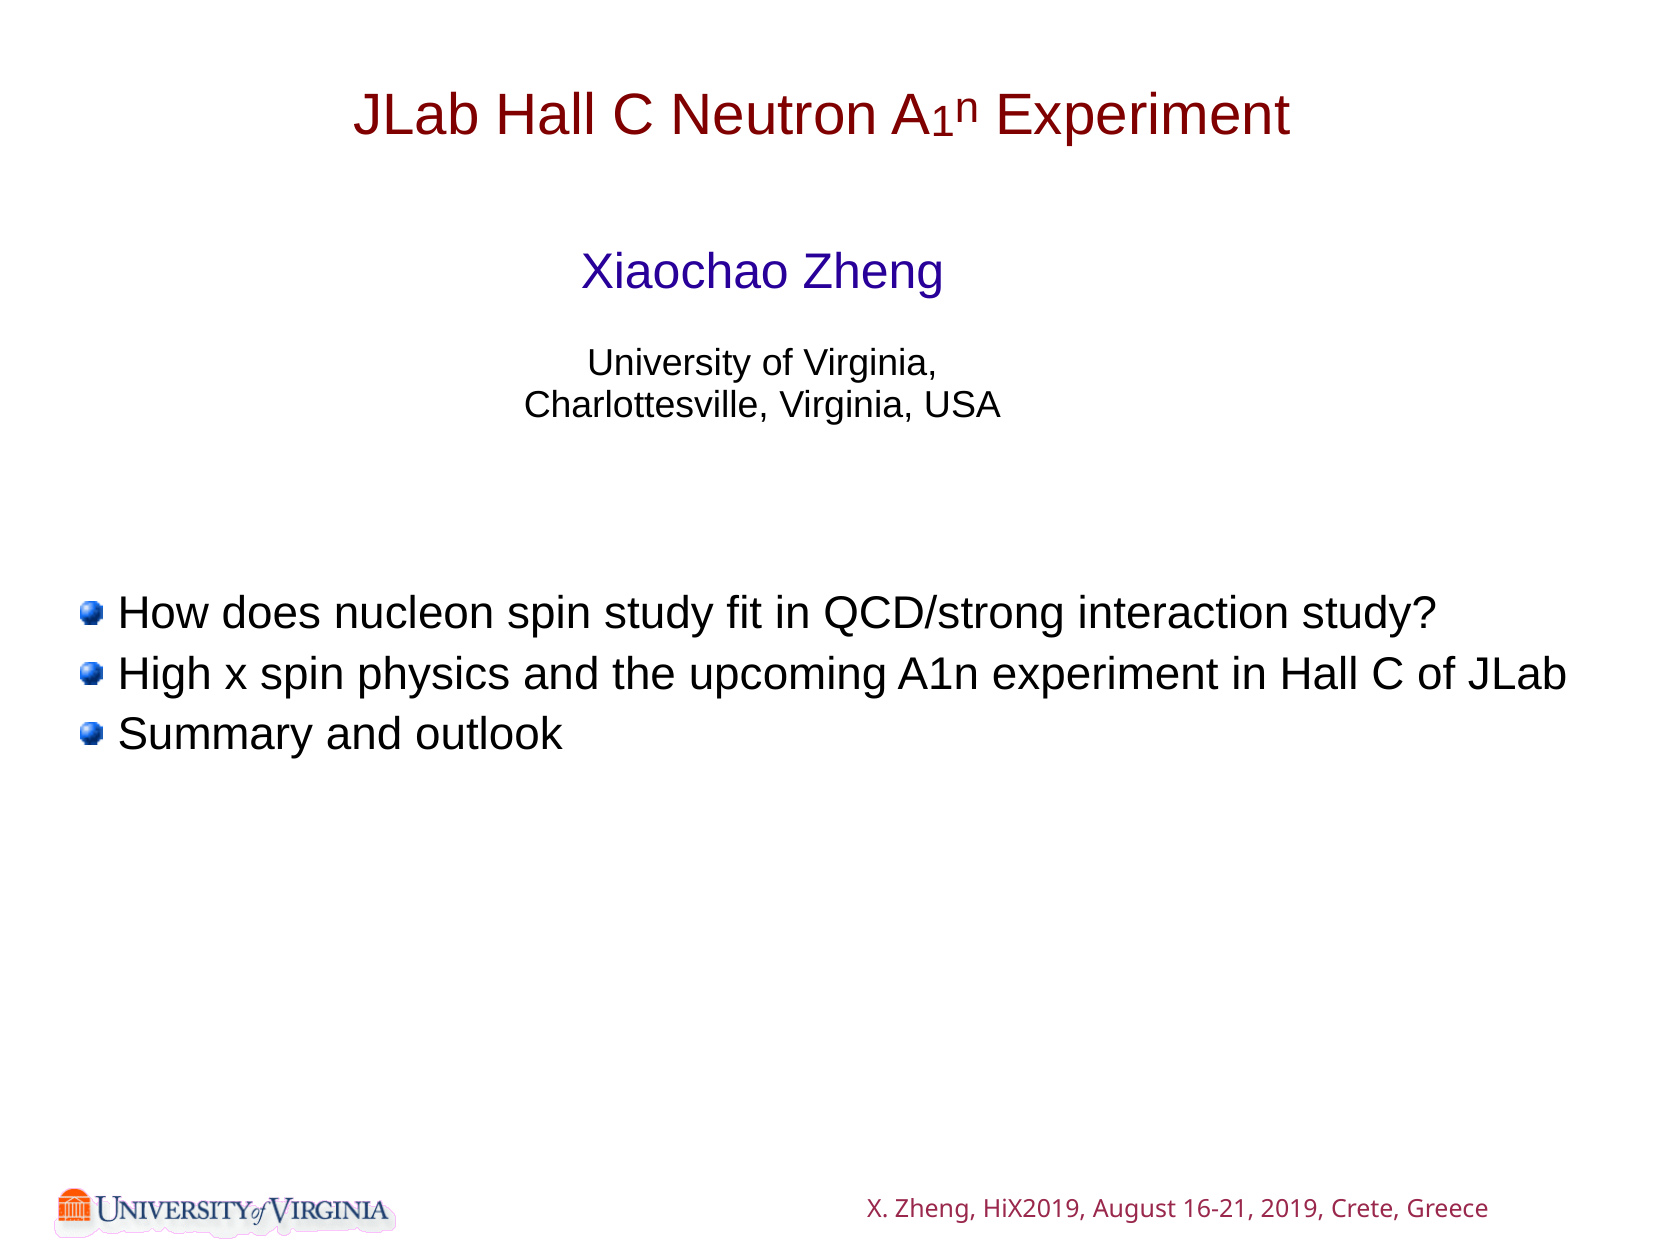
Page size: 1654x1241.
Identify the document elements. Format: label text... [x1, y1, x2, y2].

picture [35, 1171, 409, 1241]
subtitle How does nucleon spin study fit in QCD/strong interaction study? High x spin physics and the upcoming A1n experiment in Hall C of JLab Summary and outlook [50, 385, 1608, 961]
title JLab Hall C Neutron A1n Experiment [126, 73, 1518, 155]
text_box Xiaochao Zheng University of Virginia, Charlottesville, Virginia, USA [508, 207, 1084, 450]
